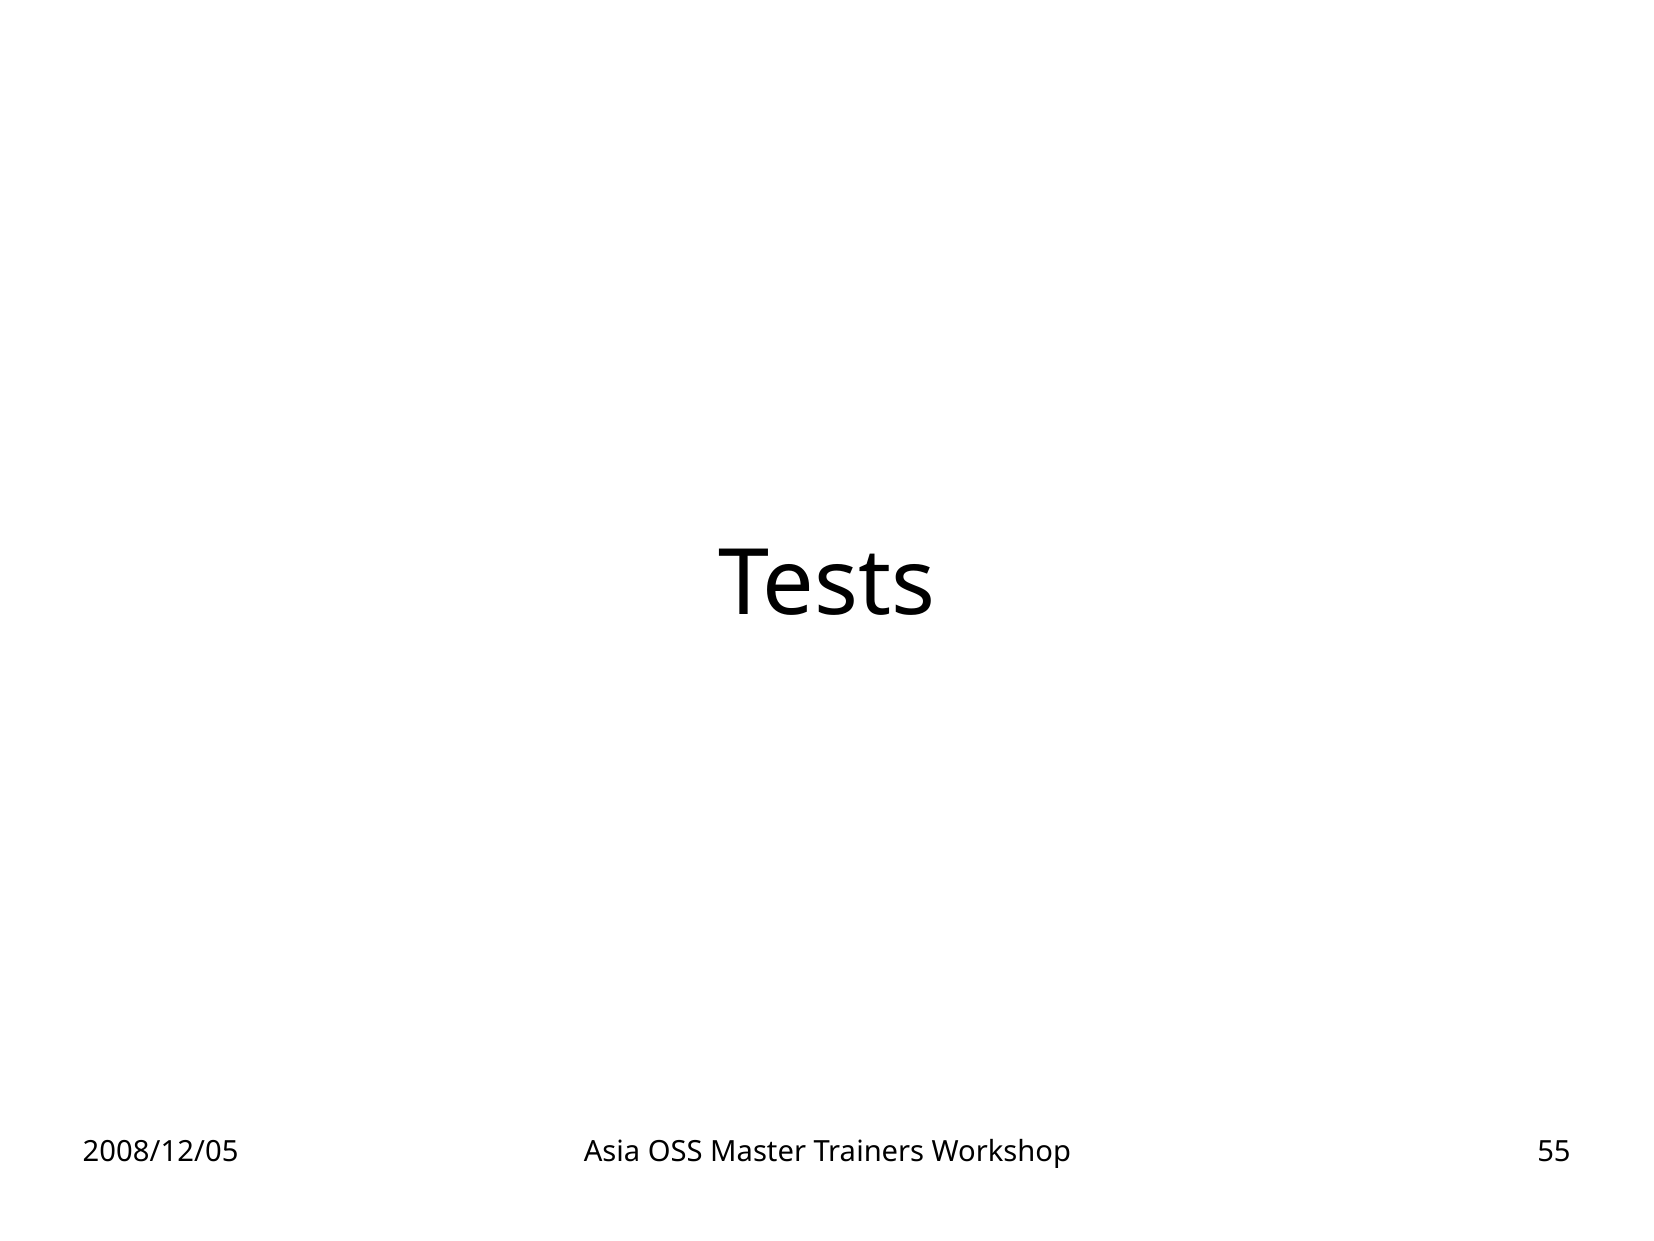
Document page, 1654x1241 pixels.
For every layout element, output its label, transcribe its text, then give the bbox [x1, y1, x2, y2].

title Tests [82, 49, 1571, 1109]
